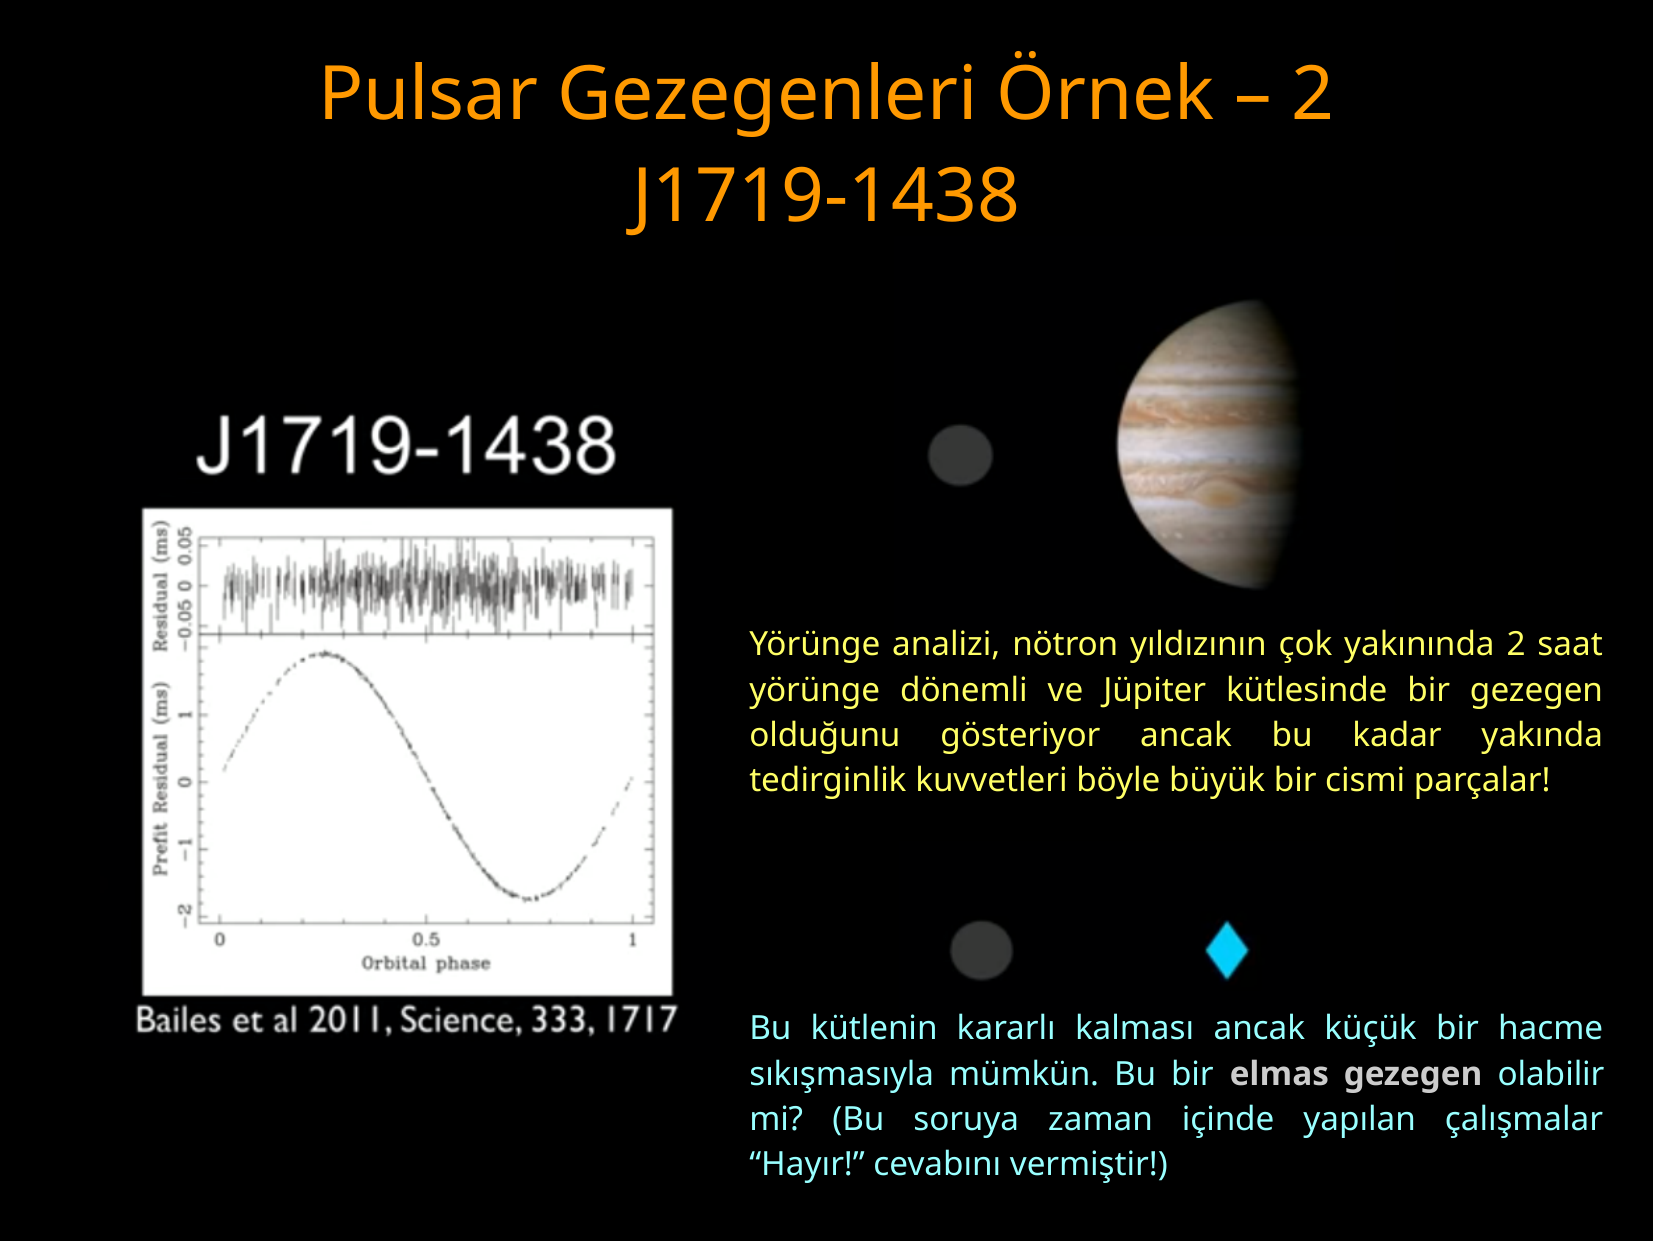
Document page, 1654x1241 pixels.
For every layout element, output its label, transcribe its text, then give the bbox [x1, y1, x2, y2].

text_box Bu kütlenin kararlı kalması ancak küçük bir hacme sıkışmasıyla mümkün. Bu bir elmas gezegen olabilir mi? (Bu soruya zaman içinde yapılan çalışmalar “Hayır!” cevabını vermiştir!) [734, 996, 1620, 1174]
picture [894, 236, 1395, 612]
picture [100, 390, 720, 1060]
text_box Yörünge analizi, nötron yıldızının çok yakınında 2 saat yörünge dönemli ve Jüpiter kütlesinde bir gezegen olduğunu gösteriyor ancak bu kadar yakında tedirginlik kuvvetleri böyle büyük bir cismi parçalar! [734, 612, 1620, 831]
title Pulsar Gezegenleri Örnek – 2 J1719-1438 [82, 37, 1571, 245]
picture [899, 841, 1320, 996]
